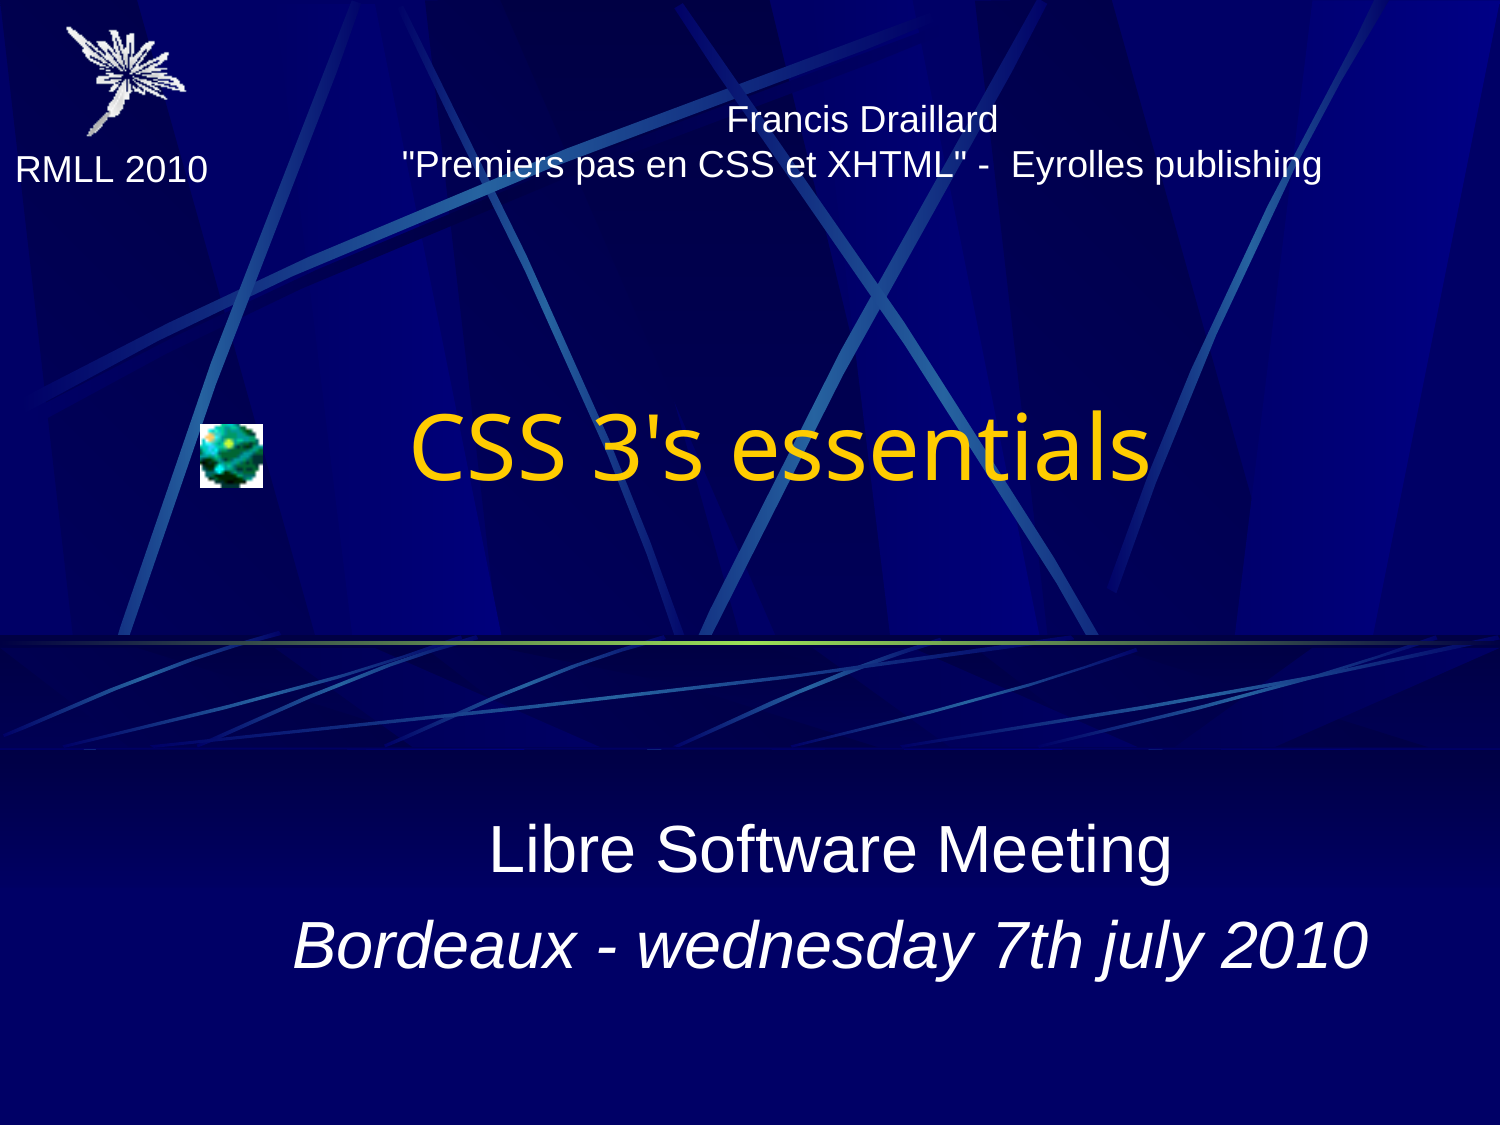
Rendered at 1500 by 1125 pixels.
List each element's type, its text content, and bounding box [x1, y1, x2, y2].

subtitle Libre Software Meeting Bordeaux - wednesday 7th july 2010 [275, 750, 1388, 1038]
picture [62, 24, 188, 138]
title CSS 3's essentials [150, 287, 1413, 601]
text_box Francis Draillard "Premiers pas en CSS et XHTML" - Eyrolles publishing [287, 87, 1438, 193]
